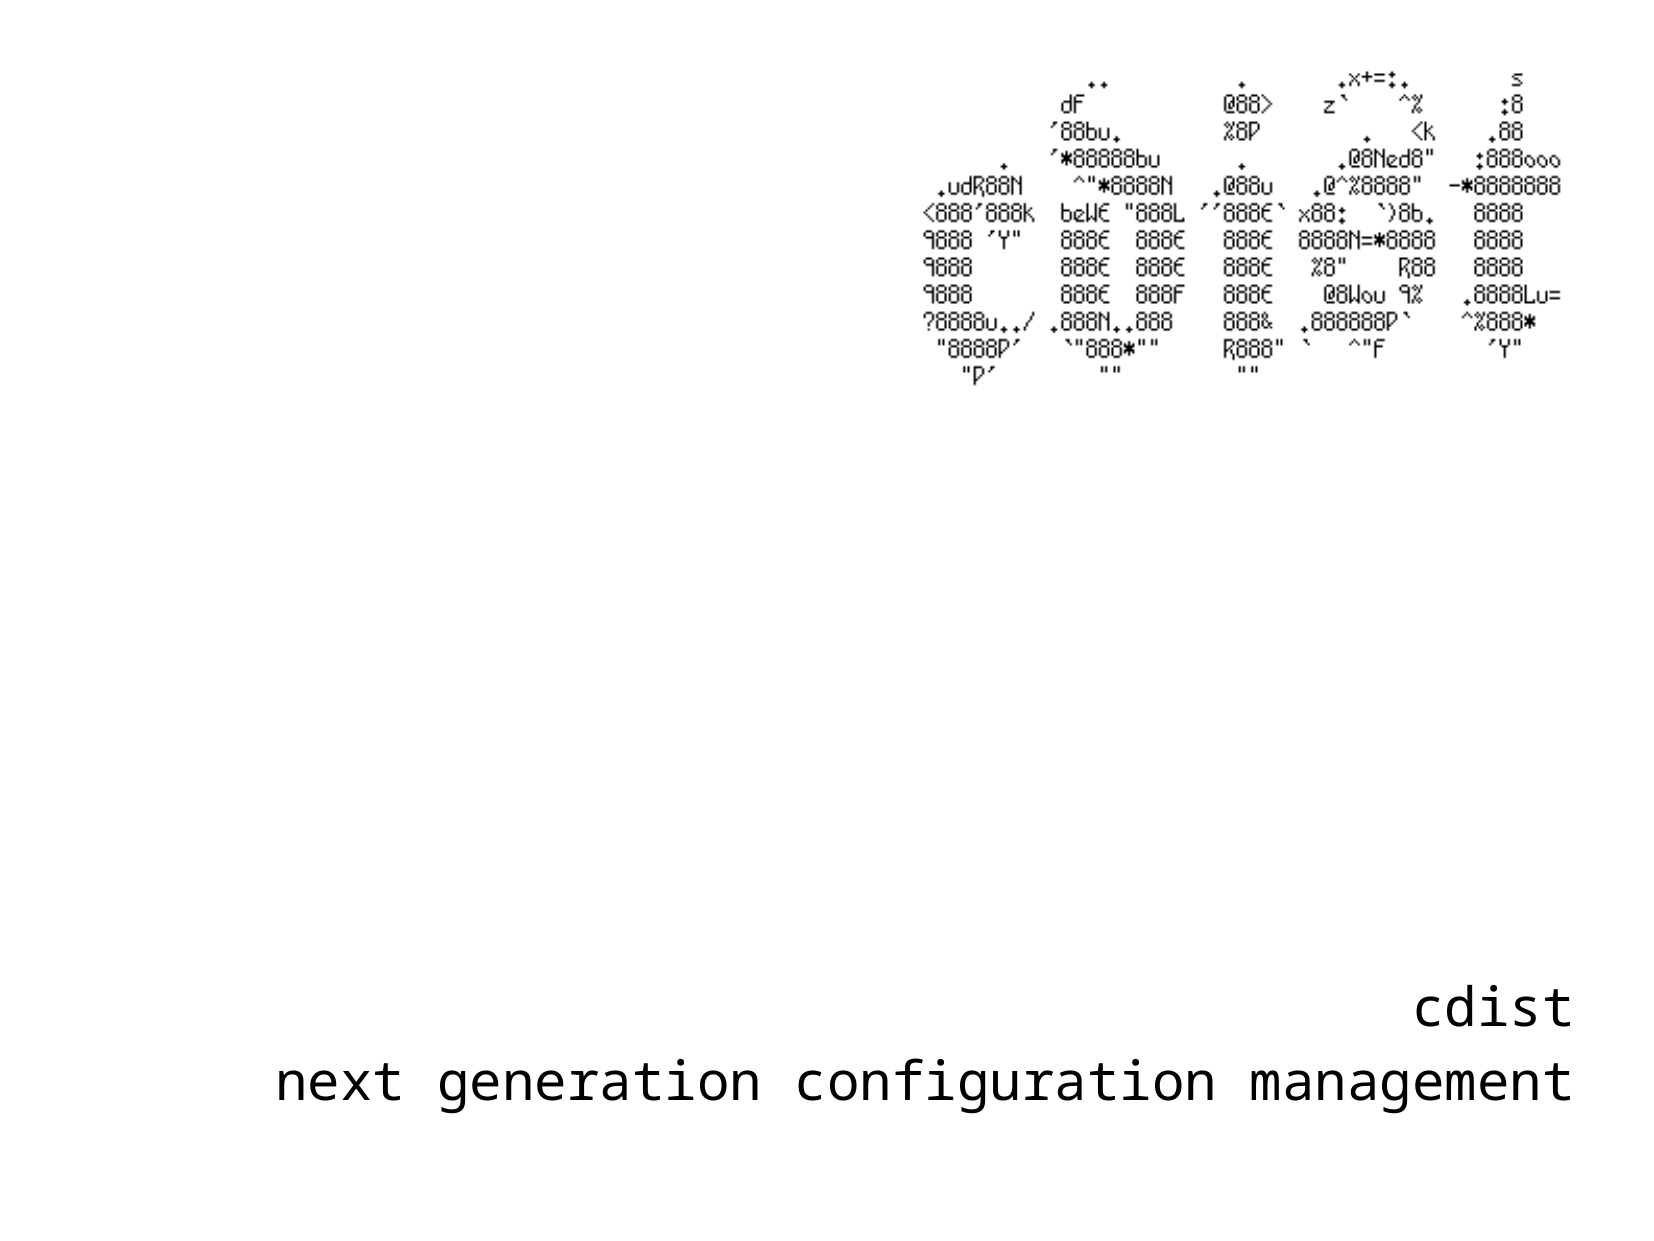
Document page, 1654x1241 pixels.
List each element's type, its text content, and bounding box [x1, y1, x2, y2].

picture [920, 49, 1571, 396]
subtitle cdist next generation configuration management [119, 914, 1575, 1170]
